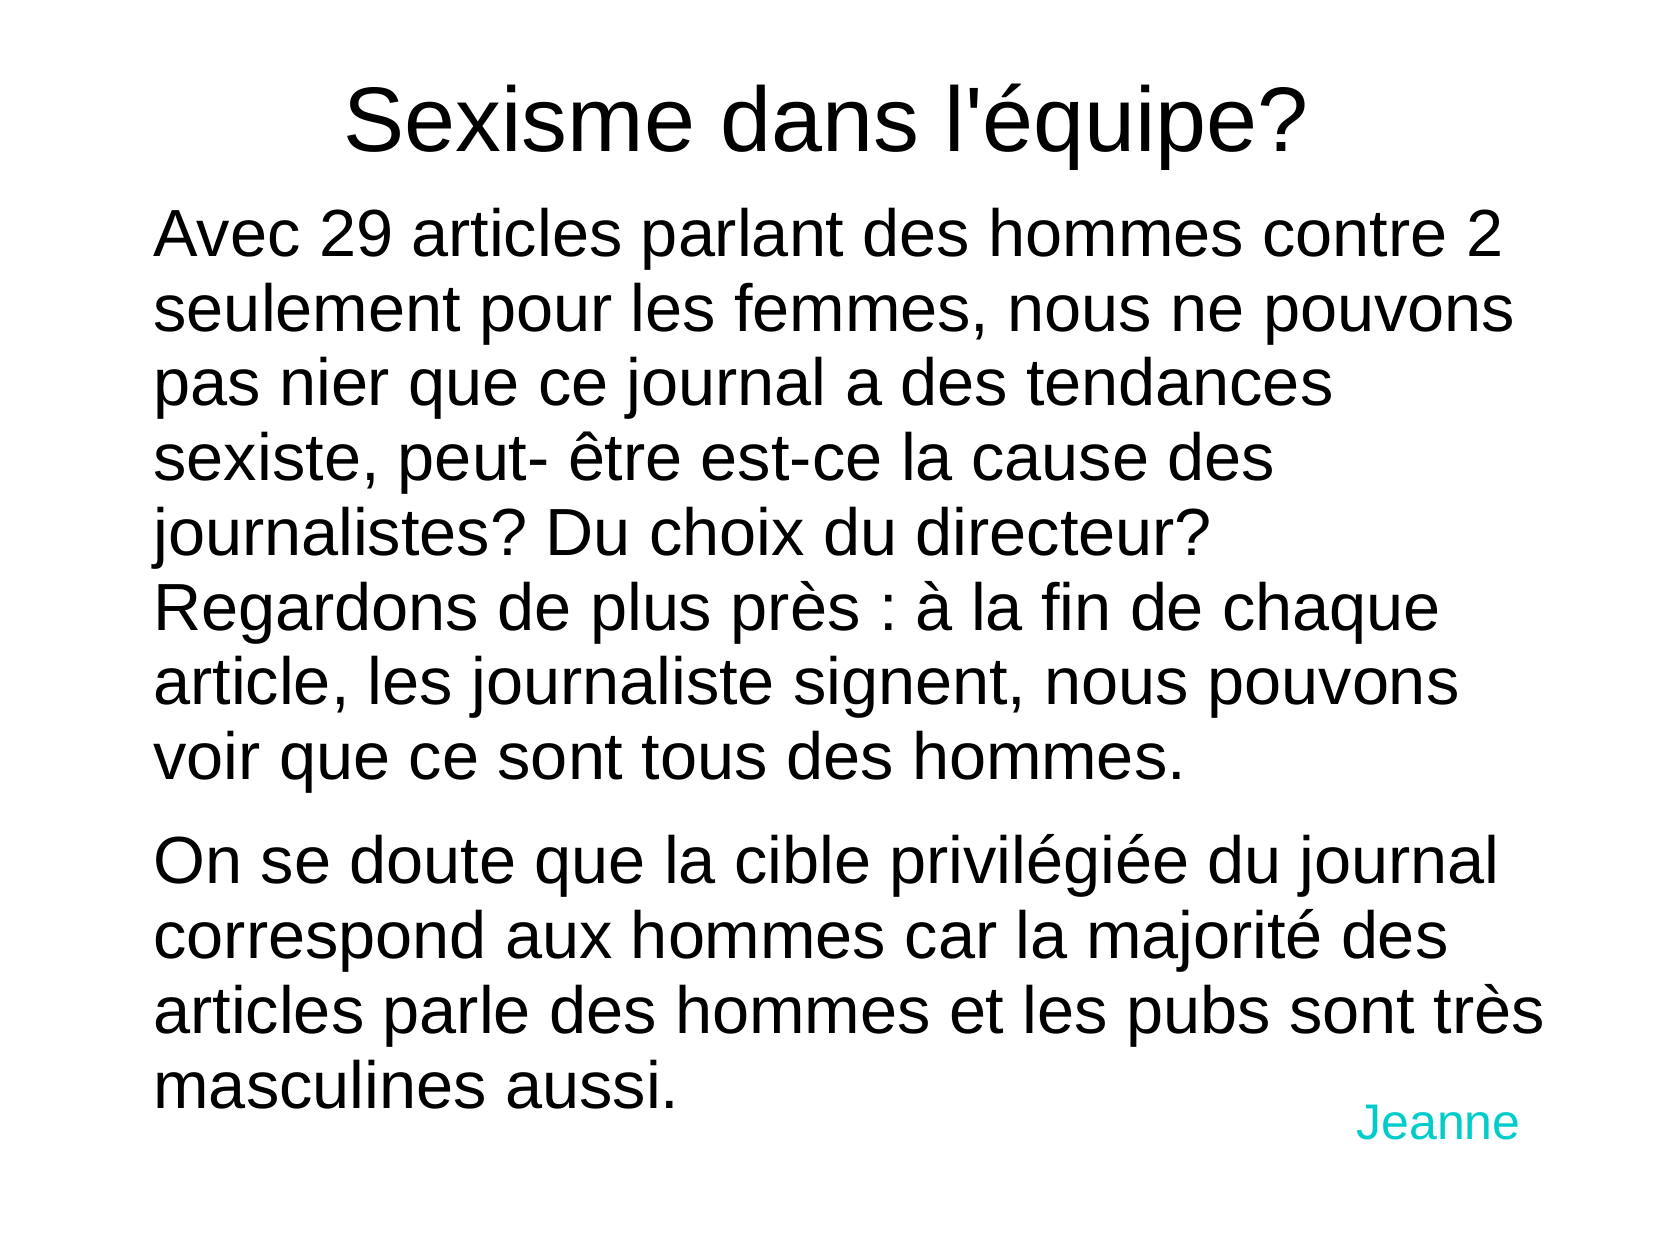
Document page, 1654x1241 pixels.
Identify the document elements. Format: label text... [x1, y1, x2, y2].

text_box Jeanne [933, 1086, 1536, 1158]
list Avec 29 articles parlant des hommes contre 2 seulement pour les femmes, nous ne pouvons pas nier que ce journal a des tendances sexiste, peut- être est-ce la cause des journalistes? Du choix du directeur? Regardons de plus près : à la fin de chaque article, les journaliste signent, nous pouvons voir que ce sont tous des hommes. On se doute que la cible privilégiée du journal correspond aux hommes car la majorité des articles parle des hommes et les pubs sont très masculines aussi. [82, 195, 1571, 1229]
title Sexisme dans l'équipe? [82, 49, 1571, 189]
